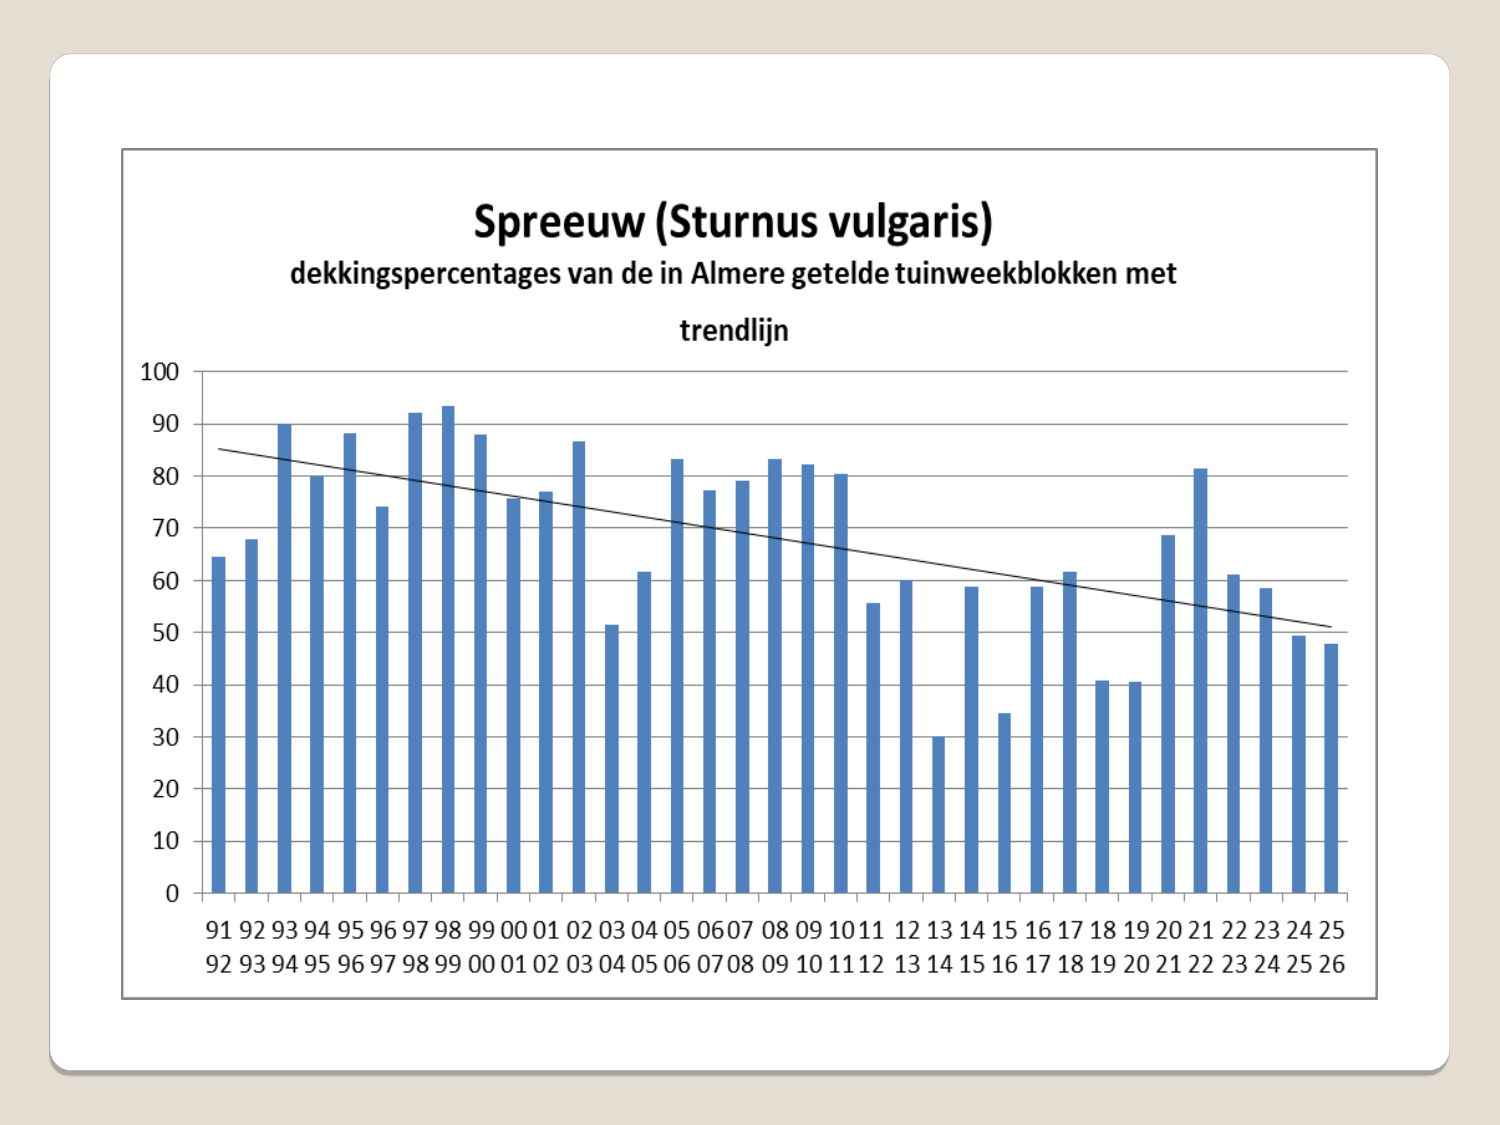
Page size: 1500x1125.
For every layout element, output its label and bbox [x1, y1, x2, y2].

picture [121, 149, 1378, 1000]
